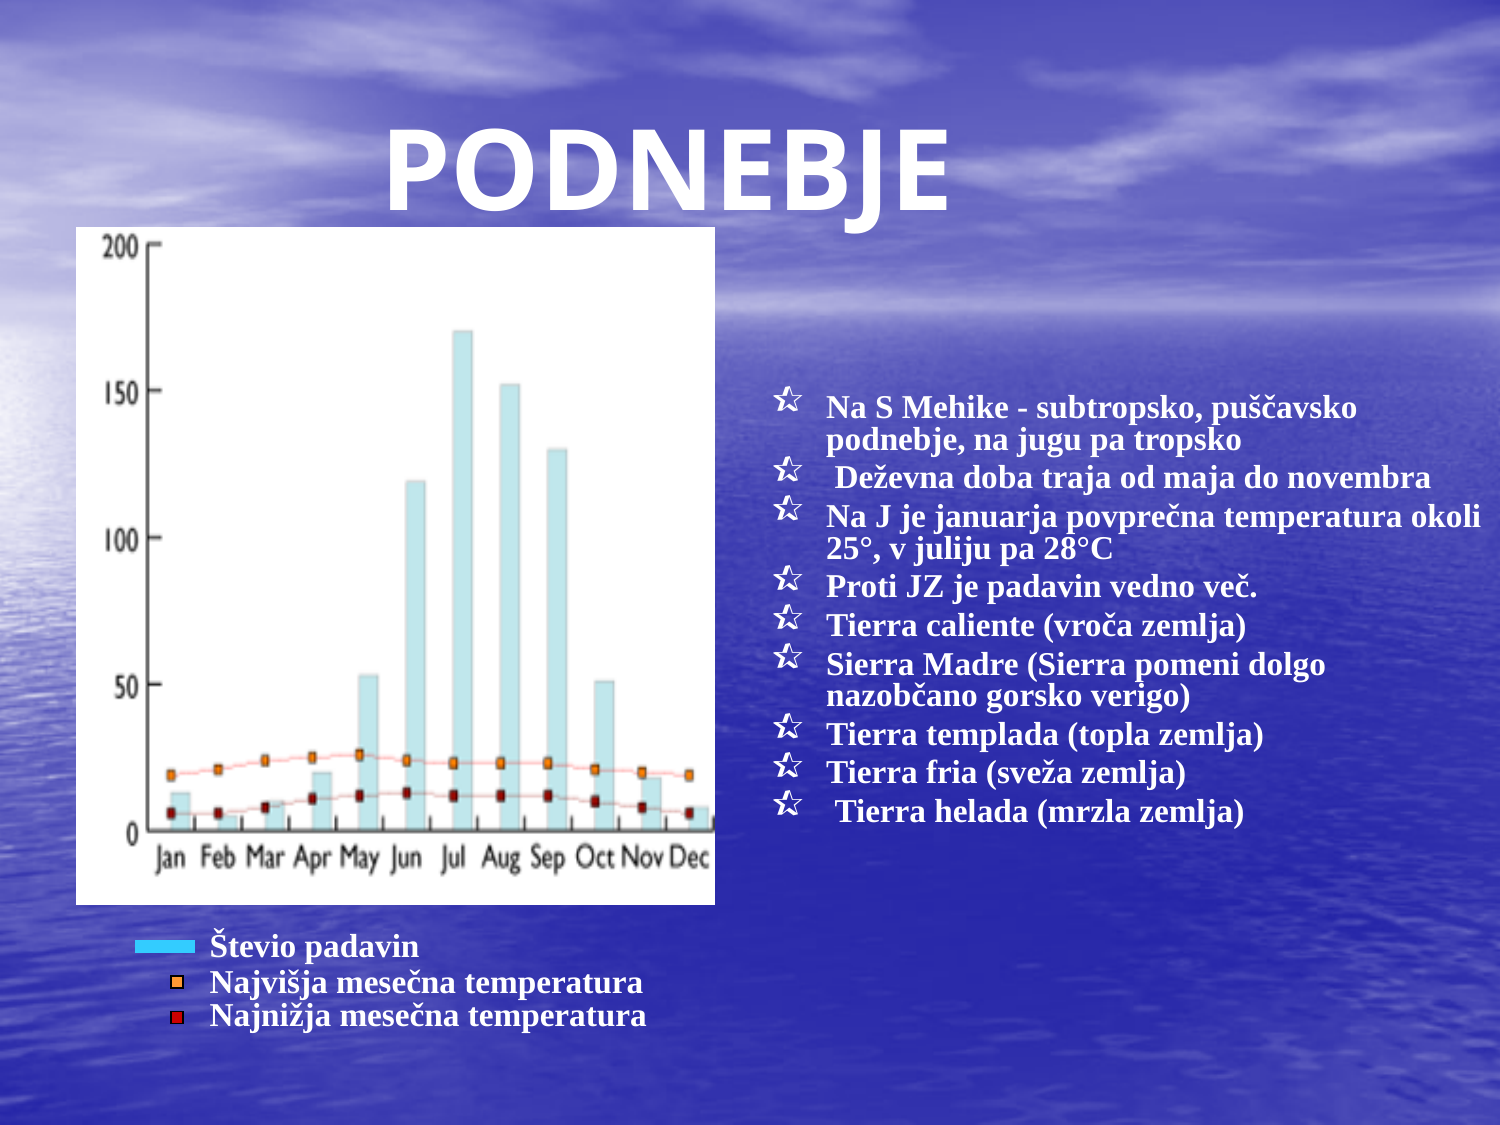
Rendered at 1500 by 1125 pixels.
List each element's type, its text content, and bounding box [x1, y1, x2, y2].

picture [0, 0, 1500, 1125]
text_box [171, 1011, 184, 1024]
text_box Števio padavin Najvišja mesečna temperatura Najnižja mesečna temperatura [194, 916, 786, 1037]
list Na S Mehike - subtropsko, puščavsko podnebje, na jugu pa tropsko Deževna doba traja od maja do novembra Na J je januarja povprečna temperatura okoli 25°, v juliju pa 28°C Proti JZ je padavin vedno več. Tierra caliente (vroča zemlja) Sierra Madre (Sierra pomeni dolgo nazobčano gorsko verigo) Tierra templada (topla zemlja) Tierra fria (sveža zemlja) Tierra helada (mrzla zemlja) [754, 385, 1500, 886]
text_box [171, 976, 184, 988]
text_box PODNEBJE [301, 90, 1034, 223]
text_box [135, 940, 194, 953]
